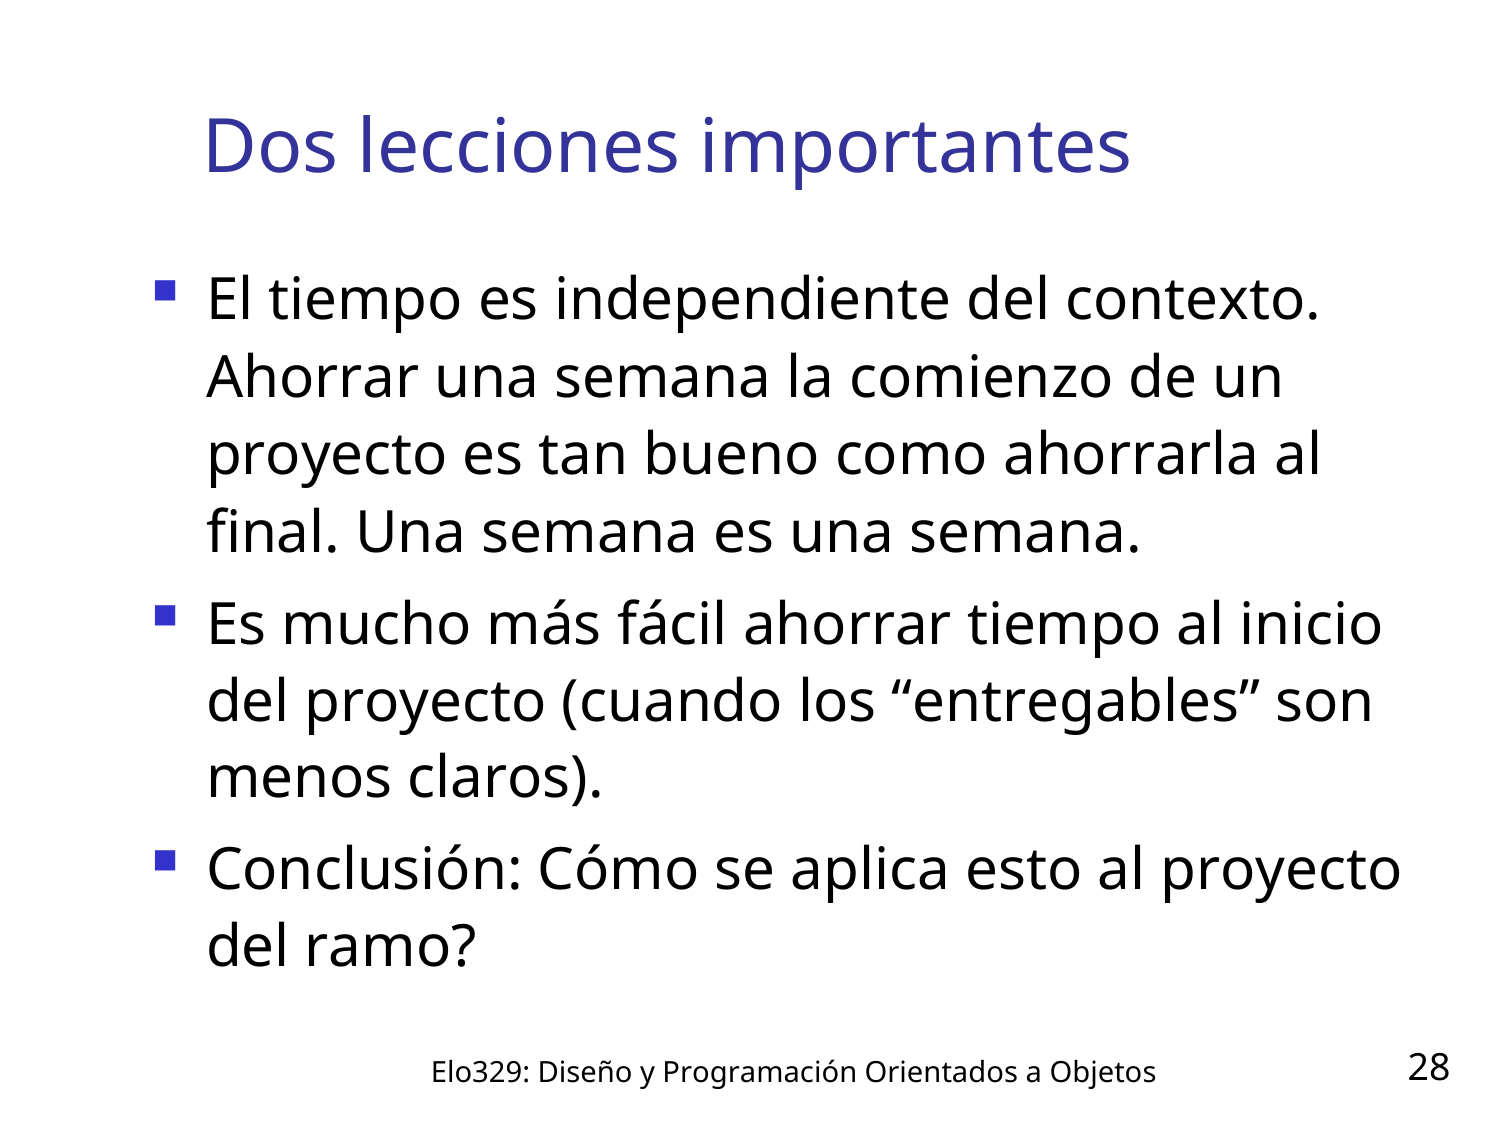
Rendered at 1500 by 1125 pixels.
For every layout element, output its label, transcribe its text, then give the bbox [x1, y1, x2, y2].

title Dos lecciones importantes [187, 37, 1466, 201]
list El tiempo es independiente del contexto. Ahorrar una semana la comienzo de un proyecto es tan bueno como ahorrarla al final. Una semana es una semana. Es mucho más fácil ahorrar tiempo al inicio del proyecto (cuando los “entregables” son menos claros). Conclusión: Cómo se aplica esto al proyecto del ramo? [137, 249, 1463, 1013]
